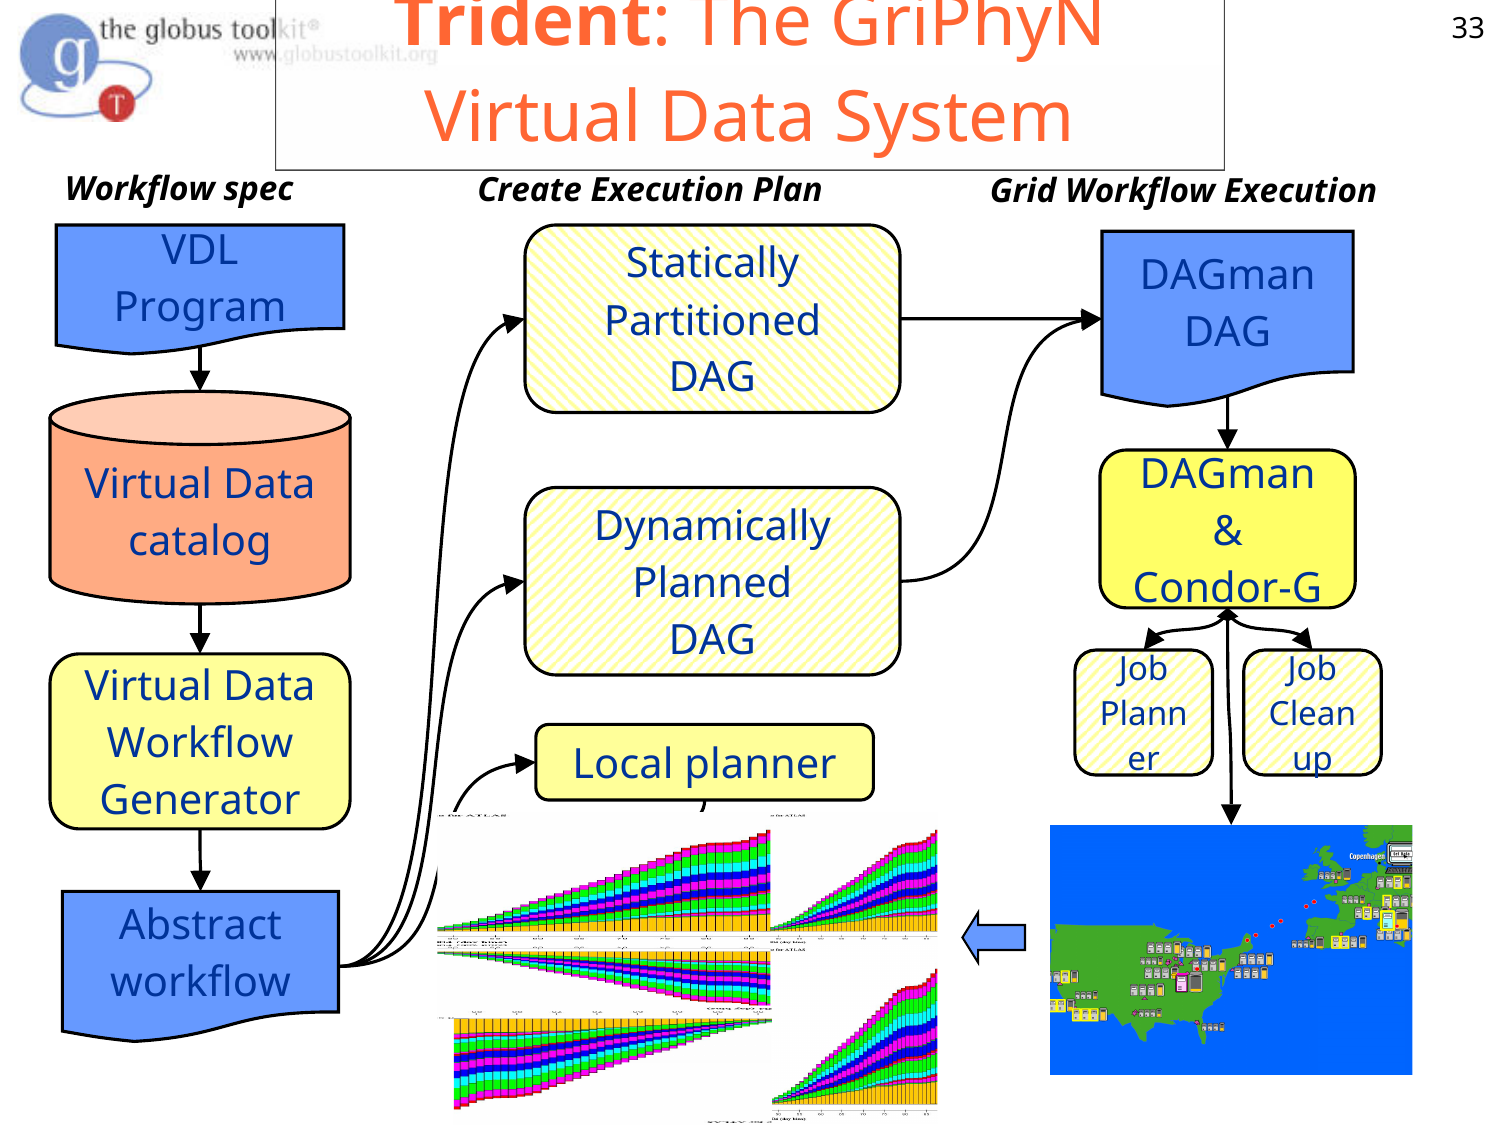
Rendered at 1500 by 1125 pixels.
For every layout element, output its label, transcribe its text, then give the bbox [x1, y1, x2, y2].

text_box DAGman DAG [1102, 231, 1354, 407]
picture [437, 812, 938, 1125]
text_box Workflow spec [50, 157, 309, 218]
title Trident: The GriPhyN Virtual Data System [275, 0, 1225, 171]
text_box Create Execution Plan [462, 158, 838, 220]
text_box Virtual Data Workflow Generator [50, 653, 351, 829]
text_box Statically Partitioned DAG [525, 224, 901, 413]
text_box Grid Workflow Execution [975, 159, 1393, 221]
picture [1050, 825, 1413, 1075]
text_box Abstract workflow [62, 891, 339, 1042]
text_box Job Planner [1074, 650, 1213, 776]
text_box Local planner [535, 724, 874, 801]
text_box [962, 912, 1026, 963]
text_box Dynamically Planned DAG [525, 487, 901, 676]
text_box EPR [50, 391, 351, 445]
text_box Virtual Data catalog [50, 419, 351, 604]
text_box VDL Program [56, 224, 344, 354]
text_box DAGman & Condor-G [1099, 450, 1356, 608]
picture [17, 12, 275, 122]
text_box Job Cleanup [1243, 650, 1382, 776]
